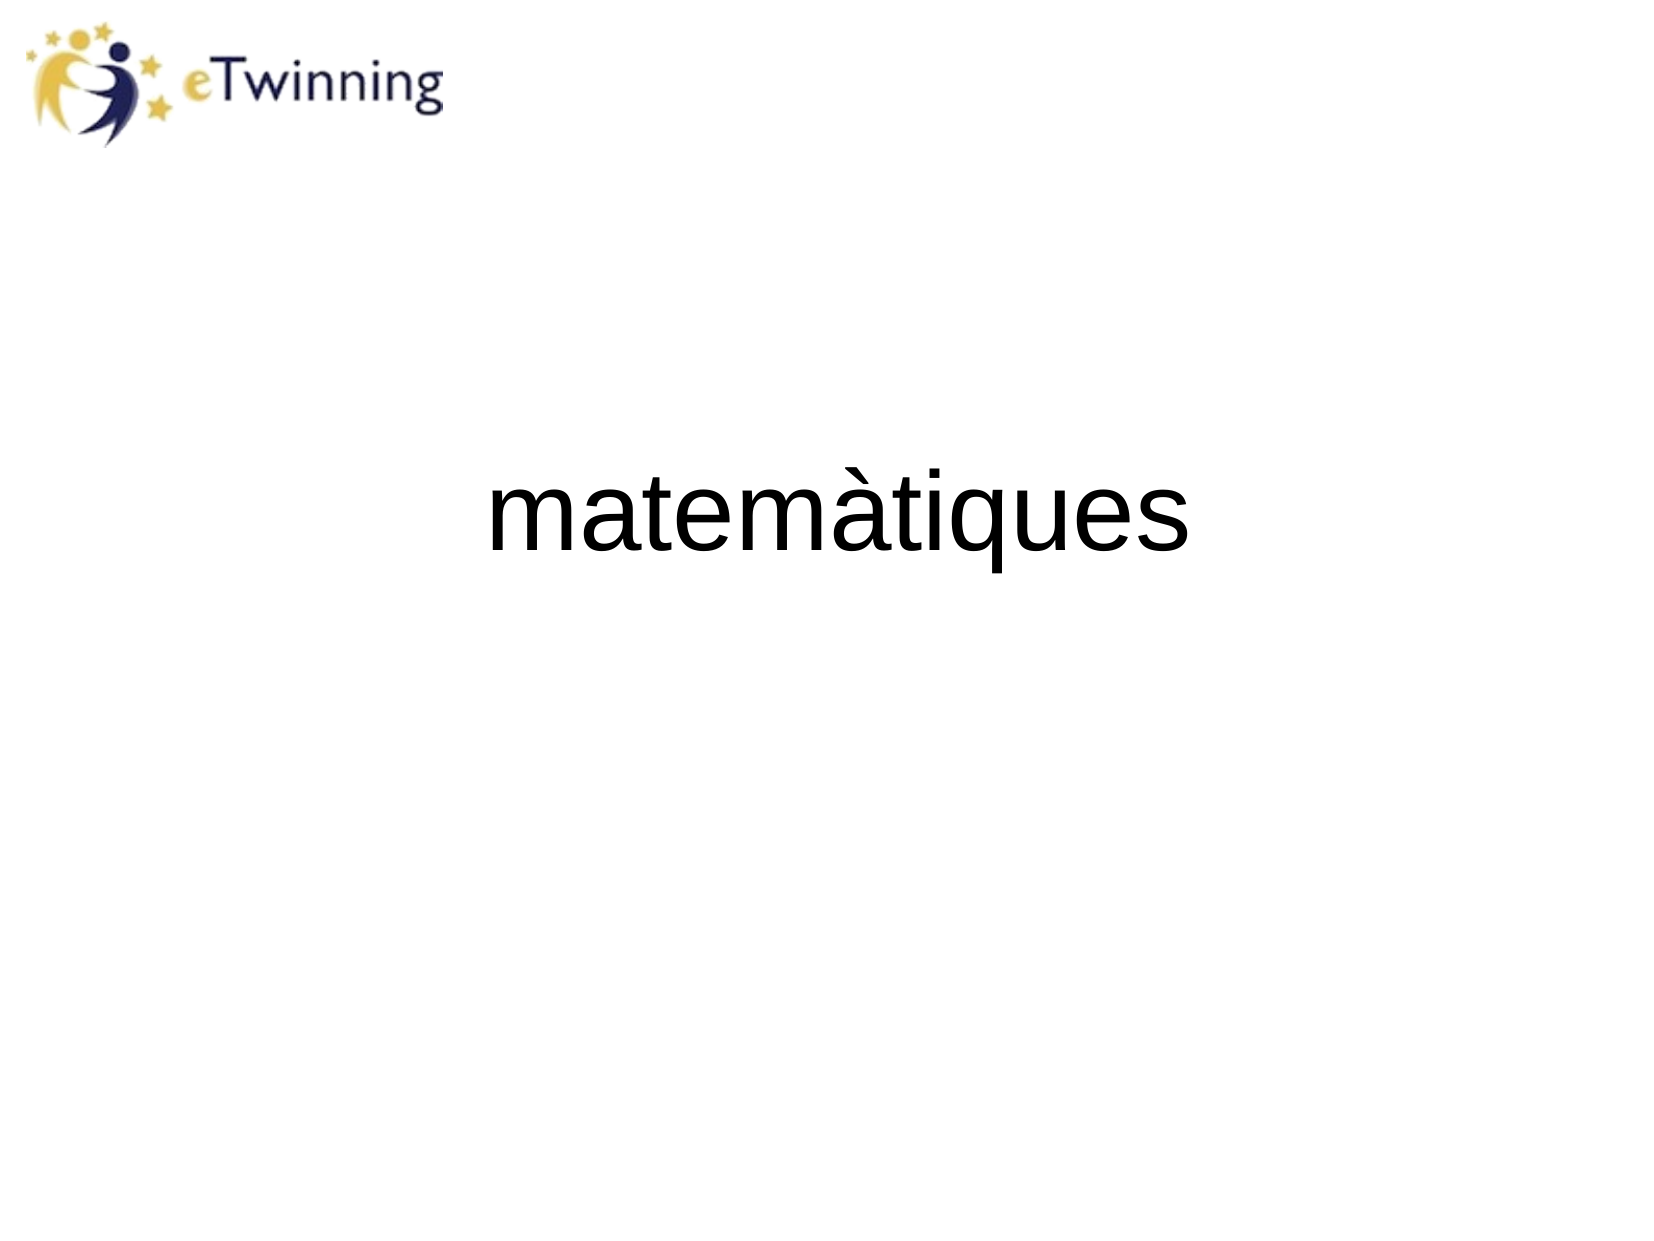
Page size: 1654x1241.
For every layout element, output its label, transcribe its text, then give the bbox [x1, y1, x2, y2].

title matemàtiques [94, 448, 1583, 575]
picture [26, 20, 443, 148]
